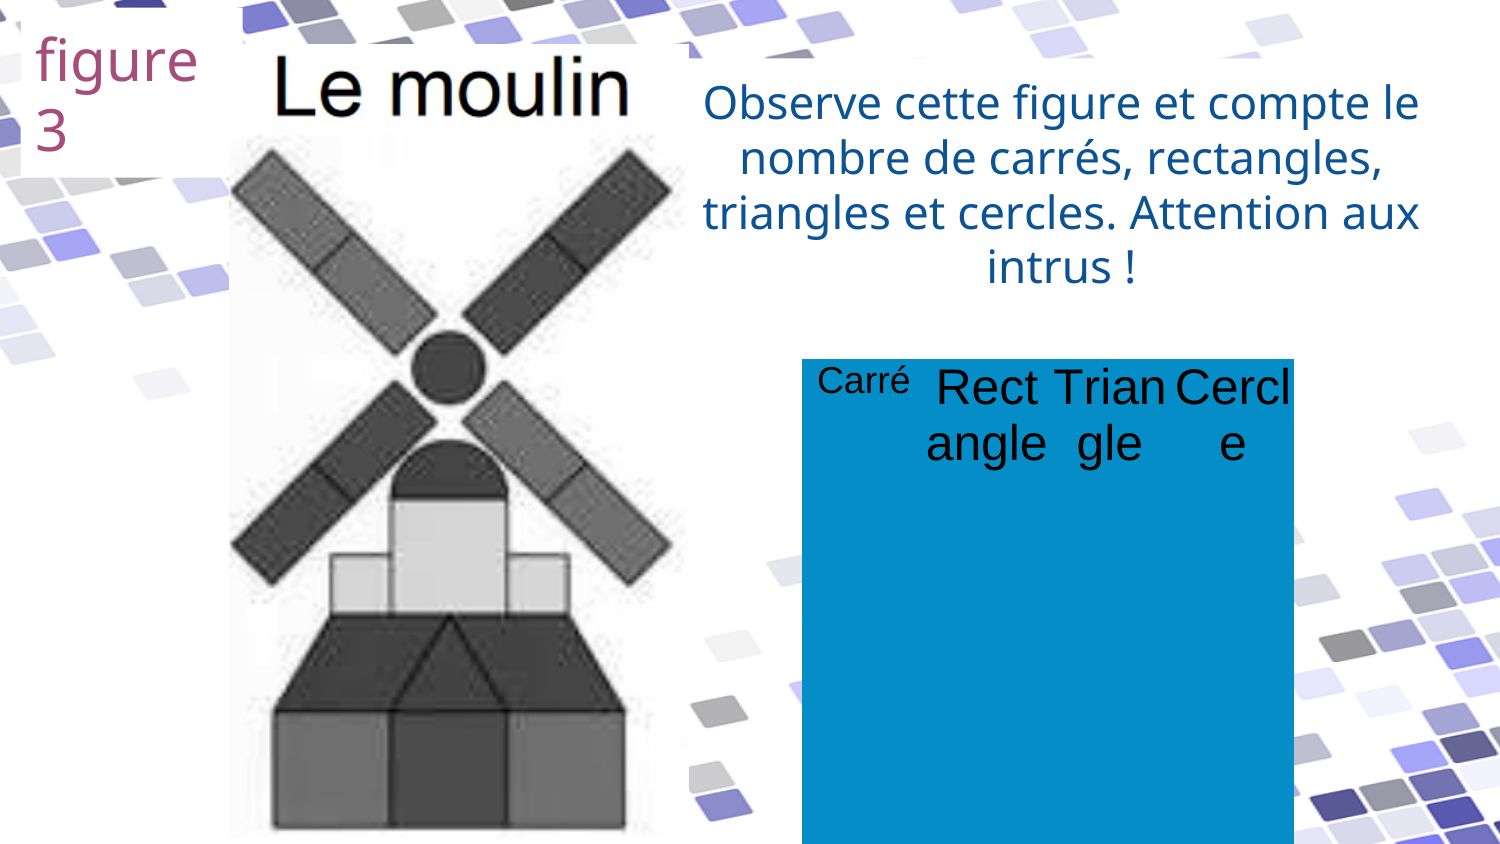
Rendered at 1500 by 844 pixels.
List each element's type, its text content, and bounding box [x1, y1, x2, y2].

table_header Carré [802, 359, 925, 683]
table_cell [925, 683, 1048, 844]
table_header Triangle [1048, 359, 1172, 683]
table_cell [802, 683, 925, 844]
table_cell [1048, 683, 1172, 844]
text_box figure 3 [20, 7, 243, 109]
text_box Observe cette figure et compte le nombre de carrés, rectangles, triangles et cercles. Attention aux intrus ! [689, 58, 1450, 311]
table_cell [1172, 683, 1294, 844]
table_header Rectangle [925, 359, 1048, 683]
picture [0, 0, 1500, 844]
table_header Cercle [1172, 359, 1294, 683]
